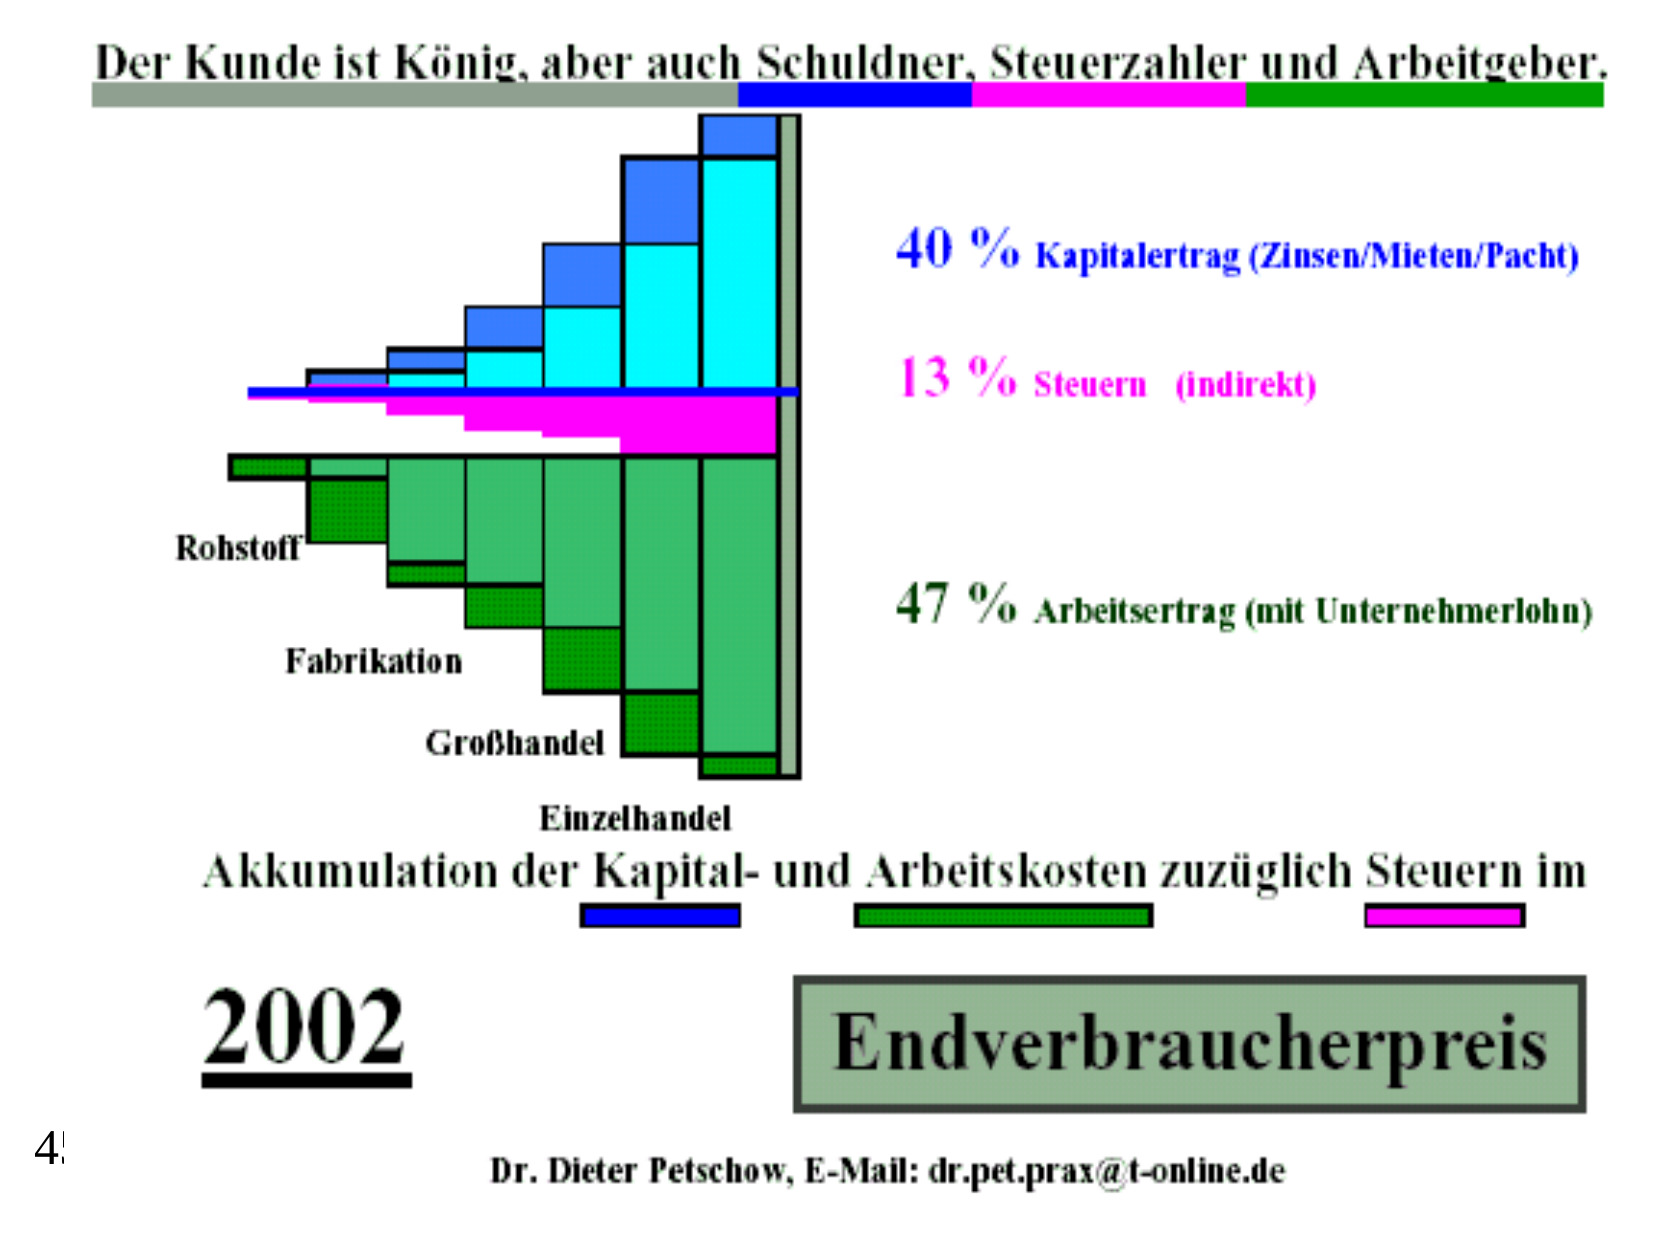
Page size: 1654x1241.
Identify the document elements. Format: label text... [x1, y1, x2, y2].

text_box <Nummer> [34, 1119, 64, 1181]
picture [64, 14, 1625, 1212]
